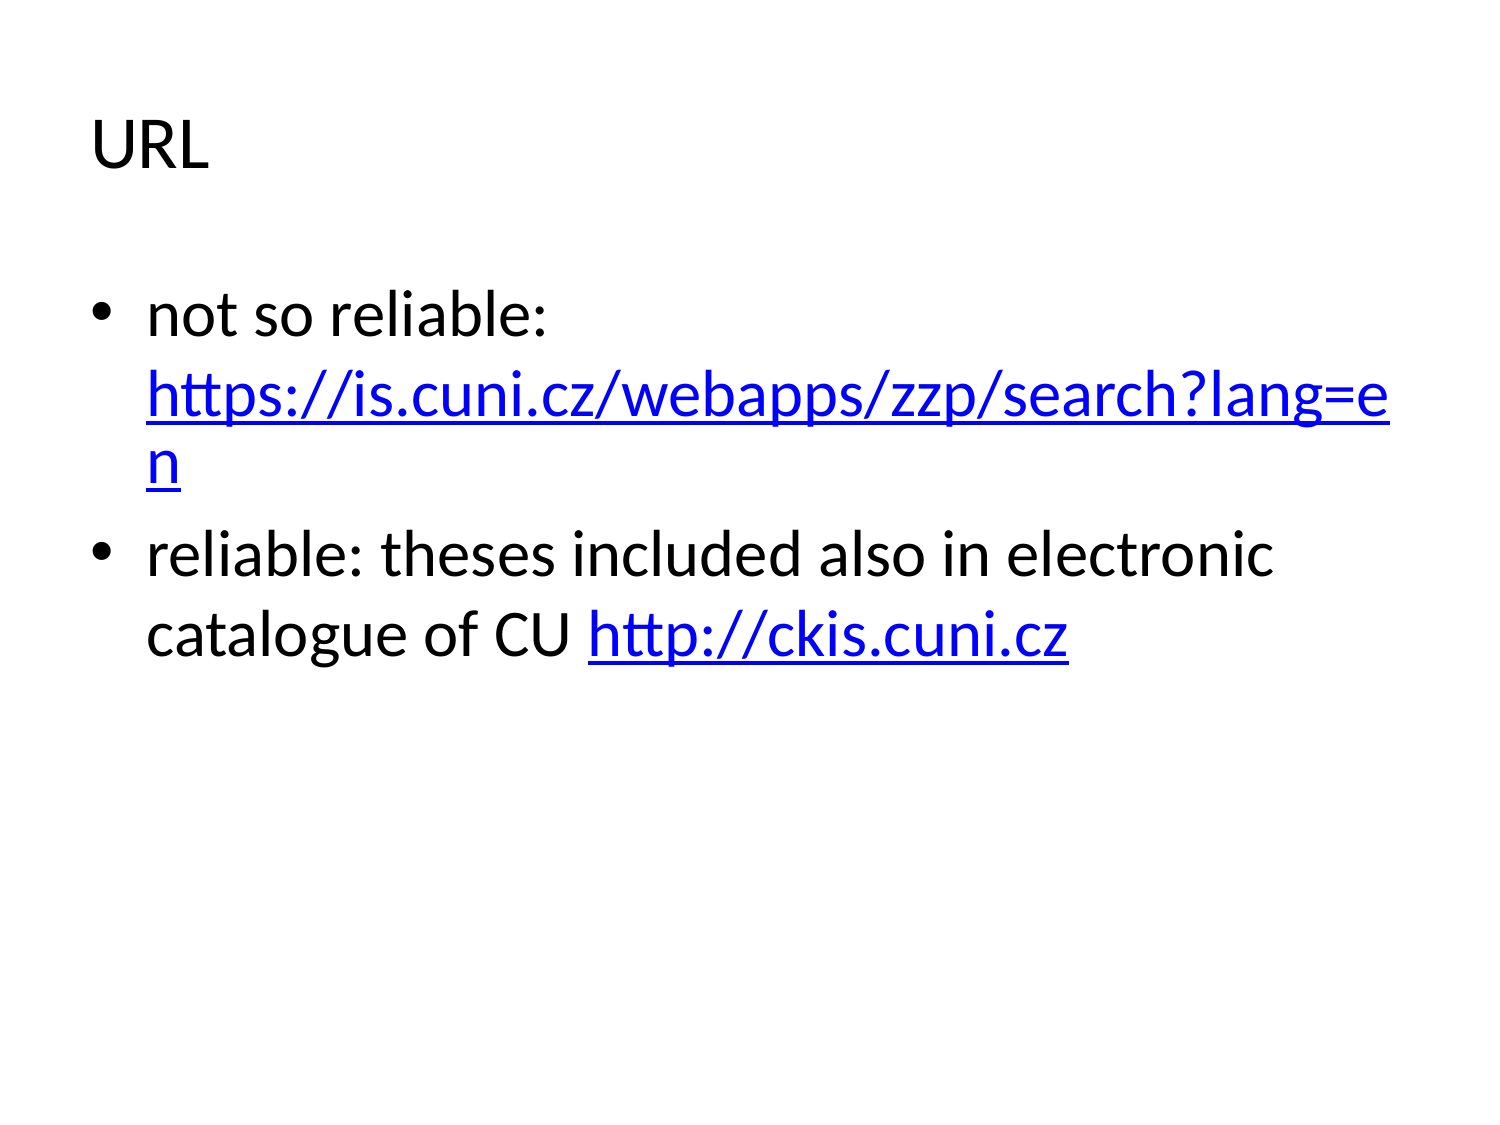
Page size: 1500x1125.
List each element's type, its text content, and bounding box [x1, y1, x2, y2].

list not so reliable: https://is.cuni.cz/webapps/zzp/search?lang=en reliable: theses included also in electronic catalogue of CU http://ckis.cuni.cz [75, 262, 1425, 1005]
title URL [75, 45, 1425, 233]
